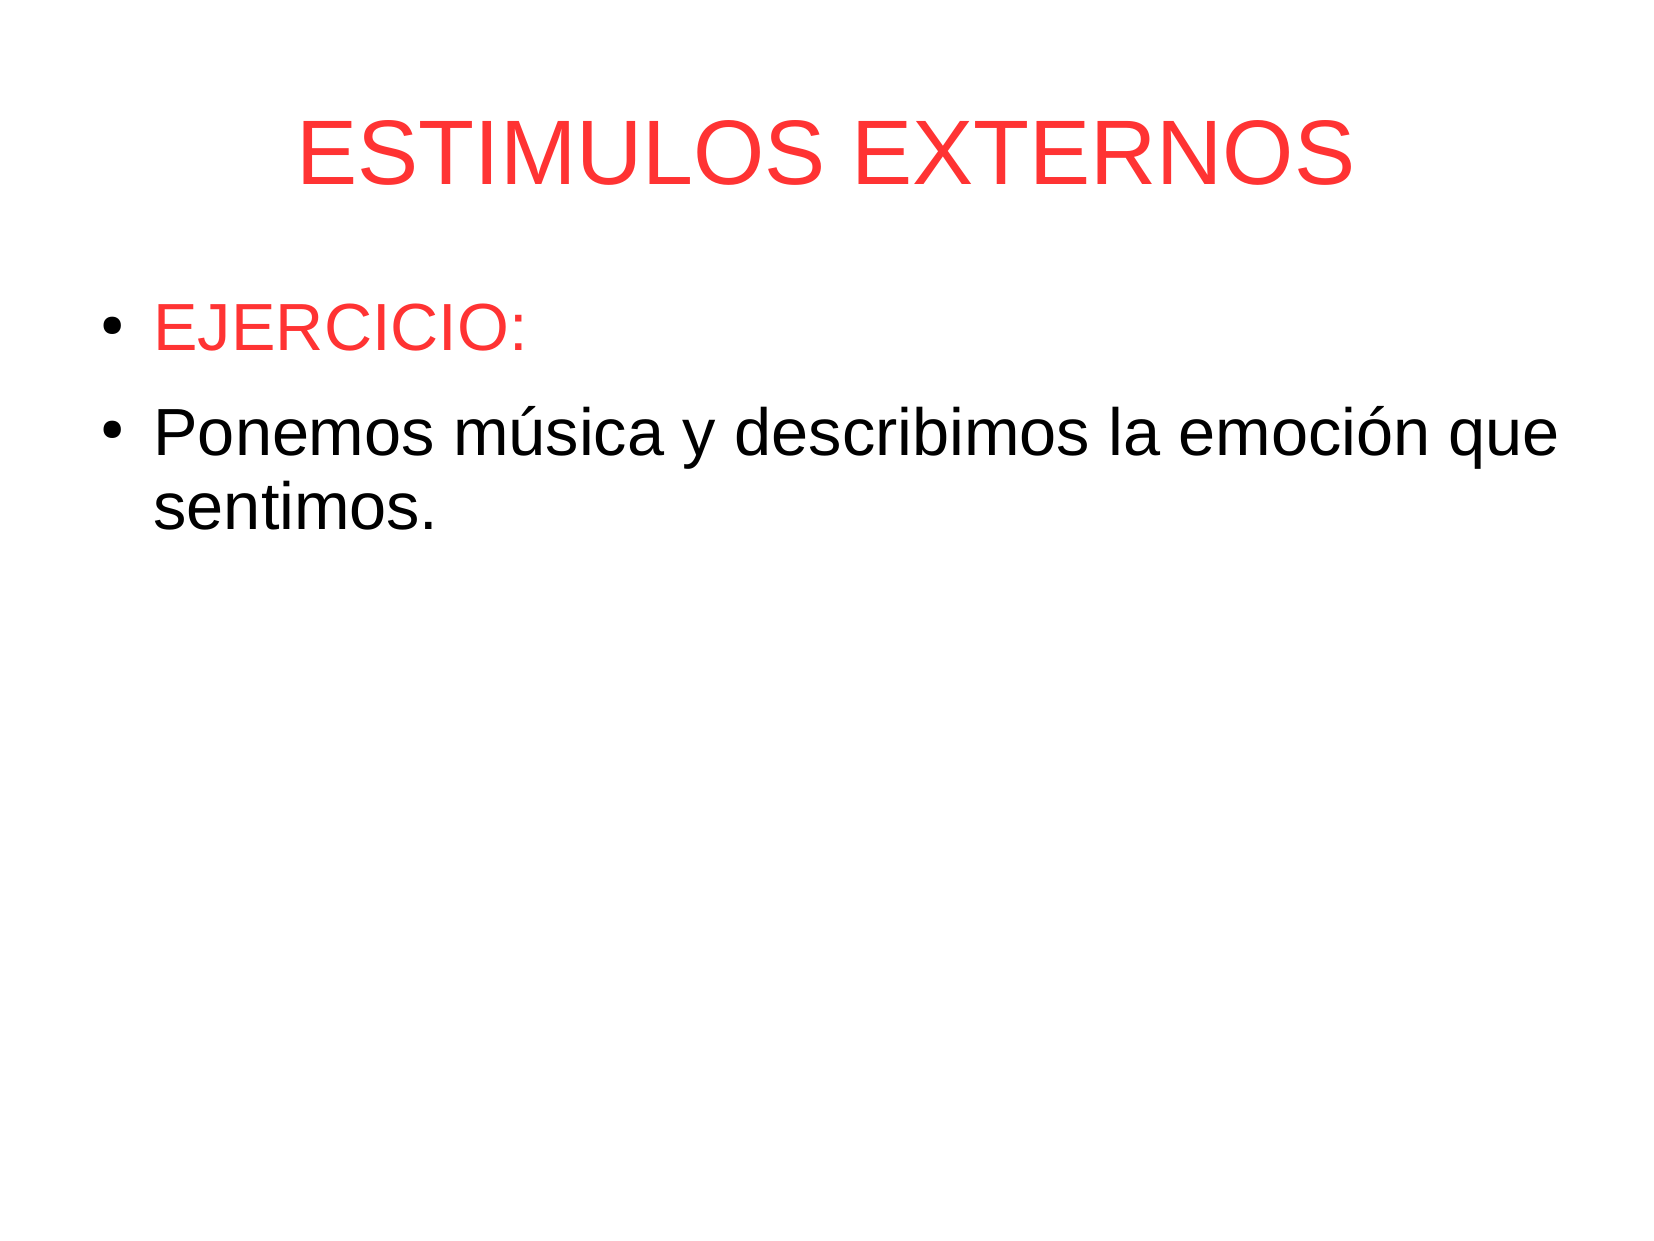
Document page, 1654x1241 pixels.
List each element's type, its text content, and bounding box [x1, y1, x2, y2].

title ESTIMULOS EXTERNOS [82, 49, 1571, 257]
list EJERCICIO: Ponemos música y describimos la emoción que sentimos. [82, 290, 1571, 1109]
